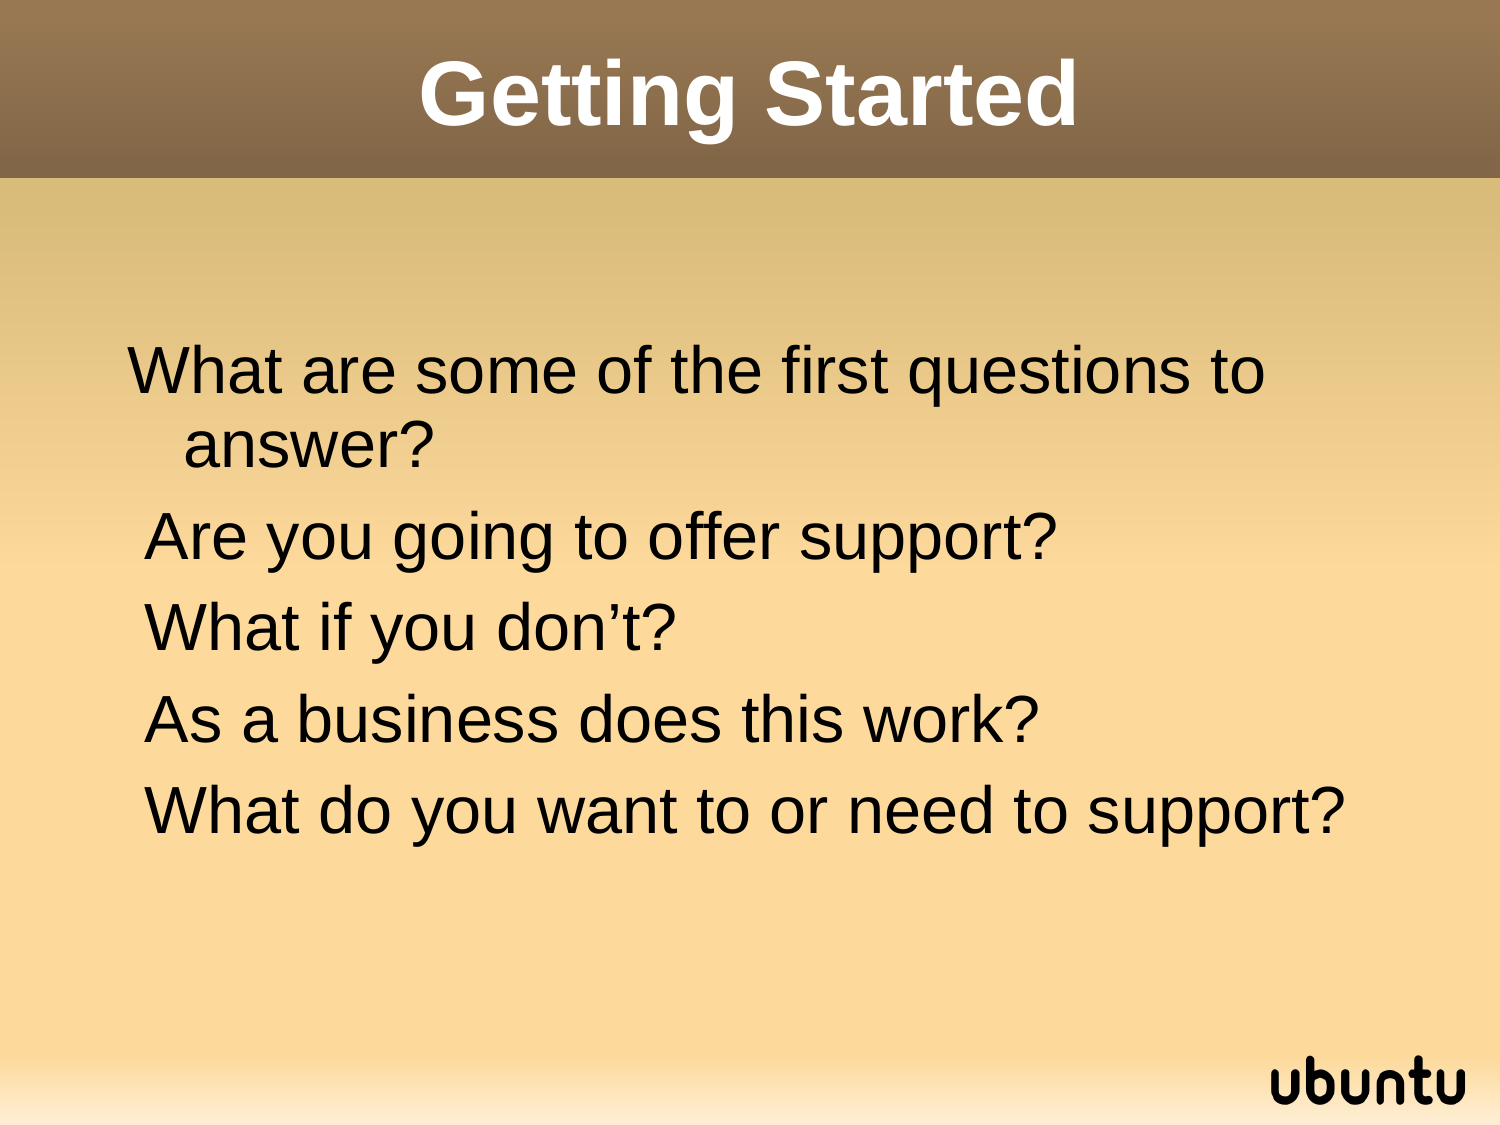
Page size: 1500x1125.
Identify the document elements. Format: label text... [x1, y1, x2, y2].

list What are some of the first questions to answer? Are you going to offer support? What if you don’t? As a business does this work? What do you want to or need to support? [112, 324, 1388, 1000]
title Getting Started [112, 0, 1388, 188]
picture [0, 0, 1500, 1125]
